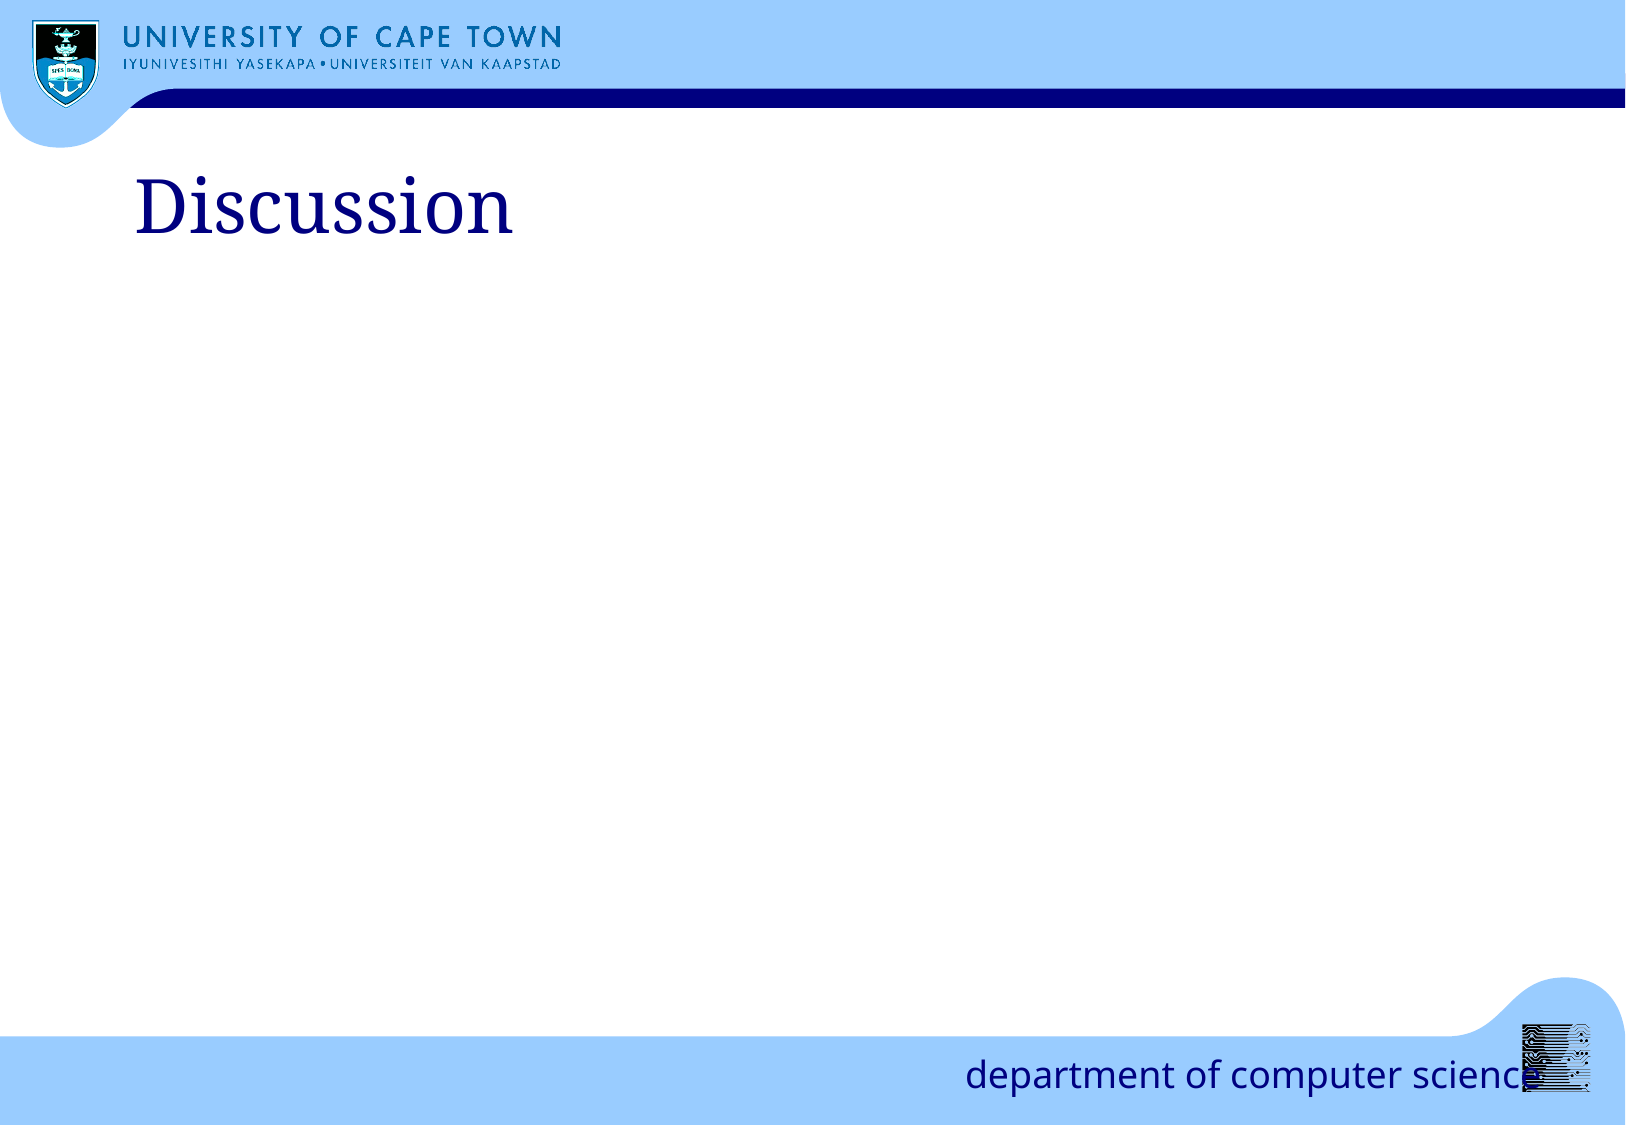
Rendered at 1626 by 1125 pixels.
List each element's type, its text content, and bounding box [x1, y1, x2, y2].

picture [1526, 1070, 1536, 1076]
picture [32, 20, 100, 109]
picture [120, 23, 563, 71]
title Discussion [134, 140, 1571, 268]
picture [1522, 1024, 1591, 1092]
